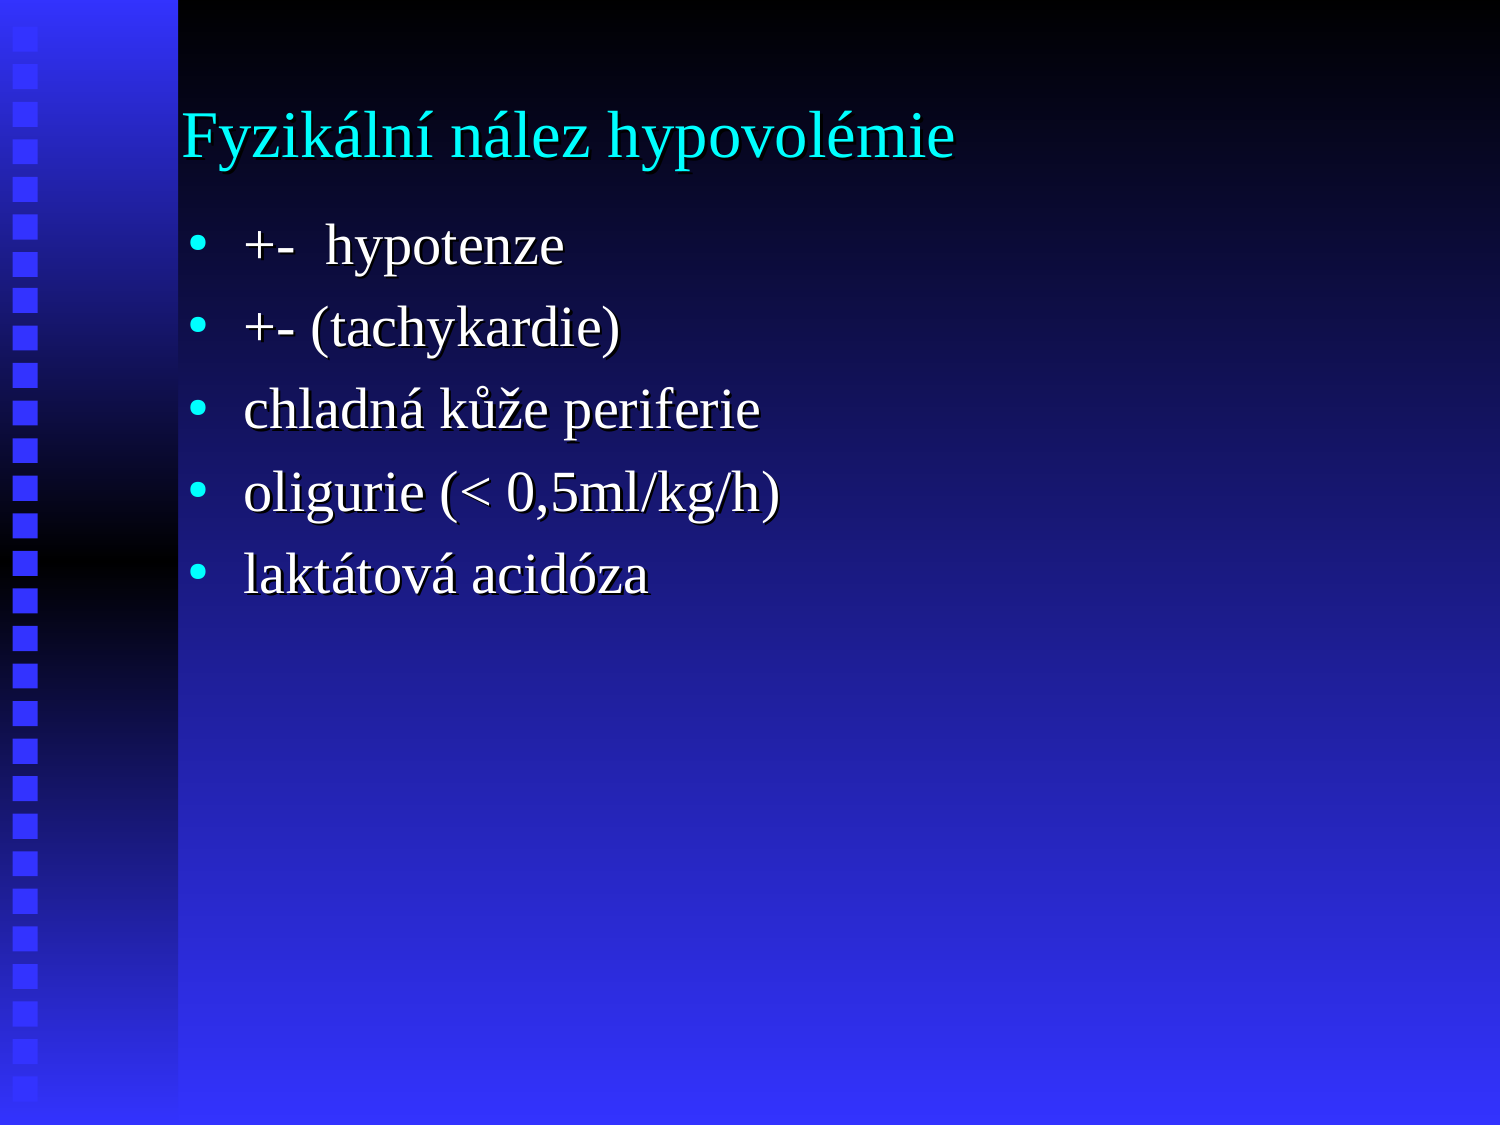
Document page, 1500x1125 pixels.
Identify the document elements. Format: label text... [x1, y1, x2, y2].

list +- hypotenze +- (tachykardie) chladná kůže periferie oligurie (< 0,5ml/kg/h) laktátová acidóza [187, 208, 1463, 1094]
title Fyzikální nález hypovolémie [181, 39, 1457, 227]
